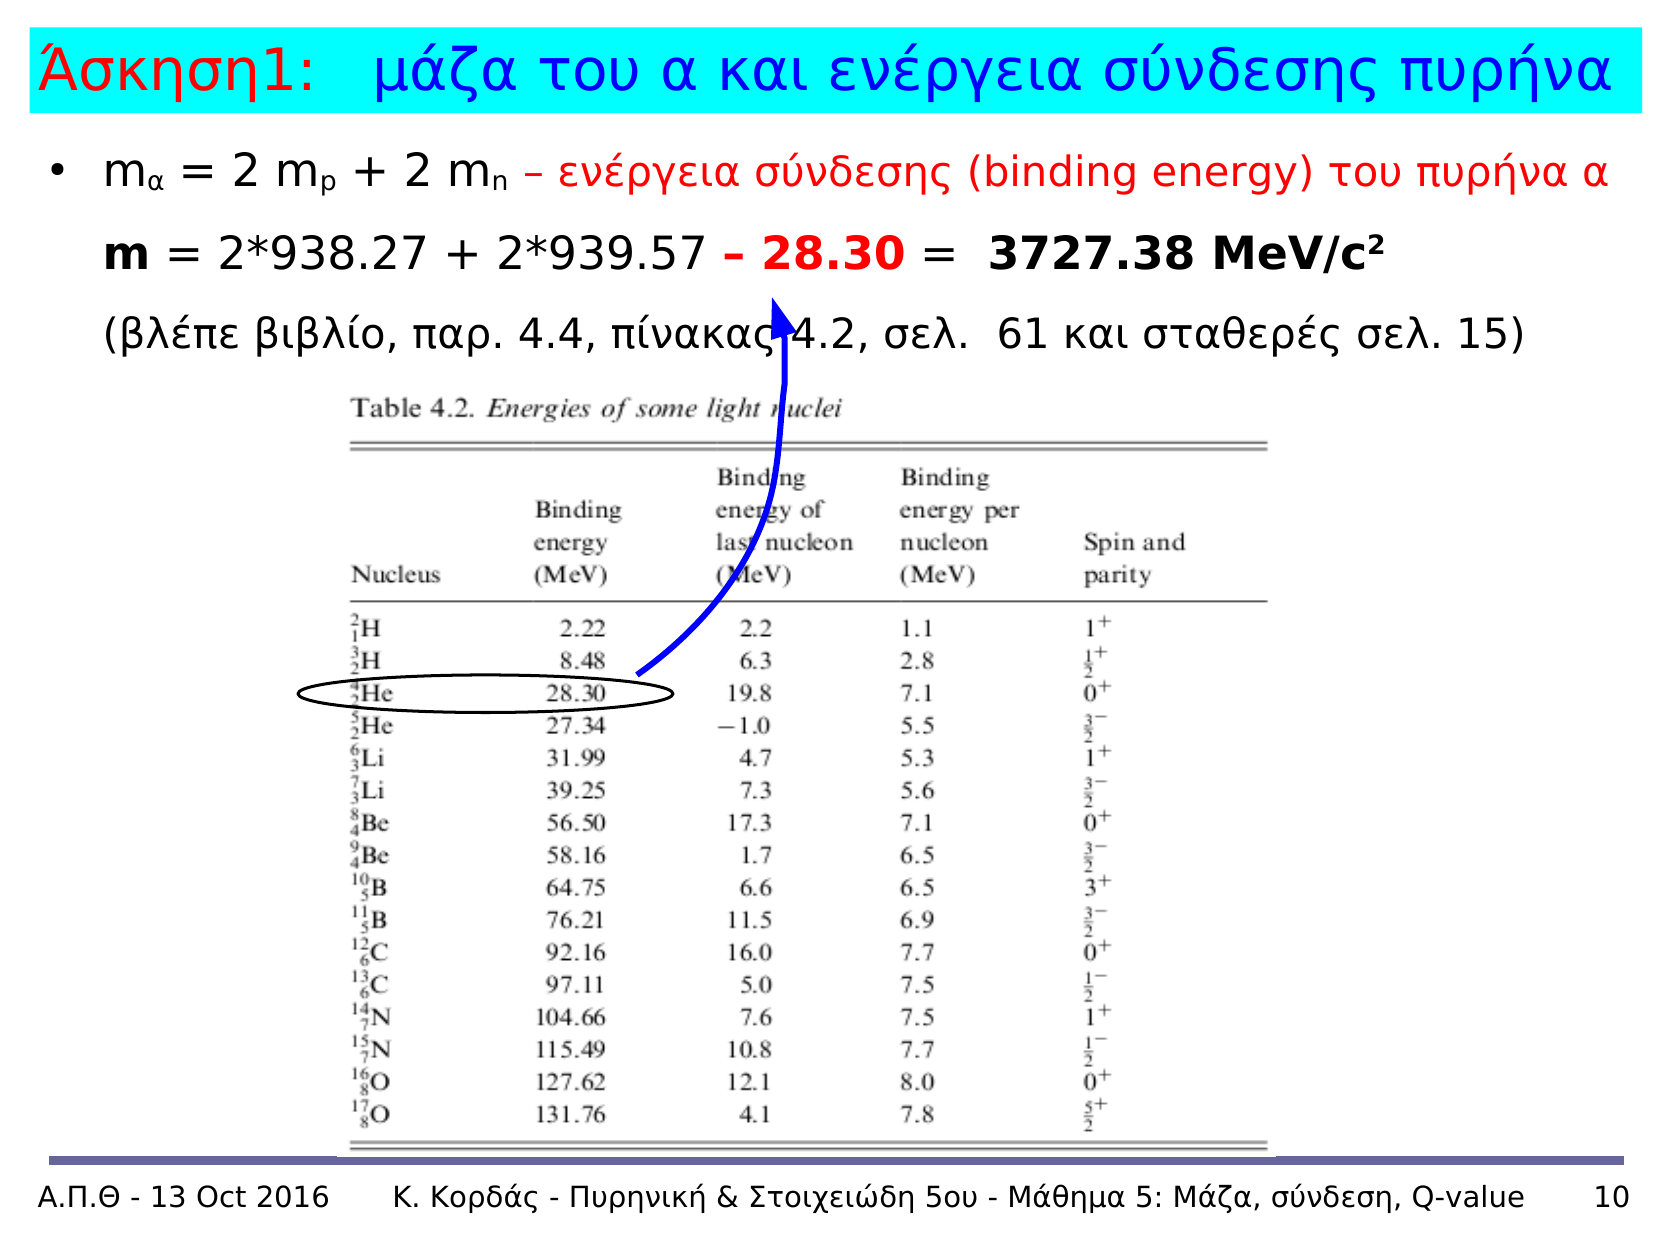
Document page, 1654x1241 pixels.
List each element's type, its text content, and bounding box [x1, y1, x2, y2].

title Άσκηση1: μάζα του α και ενέργεια σύνδεσης πυρήνα [29, 27, 1643, 114]
picture [337, 1106, 1276, 1157]
list mα = 2 mp + 2 mn – ενέργεια σύνδεσης (binding energy) του πυρήνα α m = 2*938.27 + 2*939.57 – 28.30 = 3727.38 MeV/c2 (βλέπε βιβλίο, παρ. 4.4, πίνακας 4.2, σελ. 61 και σταθερές σελ. 15) [31, 144, 1645, 1106]
